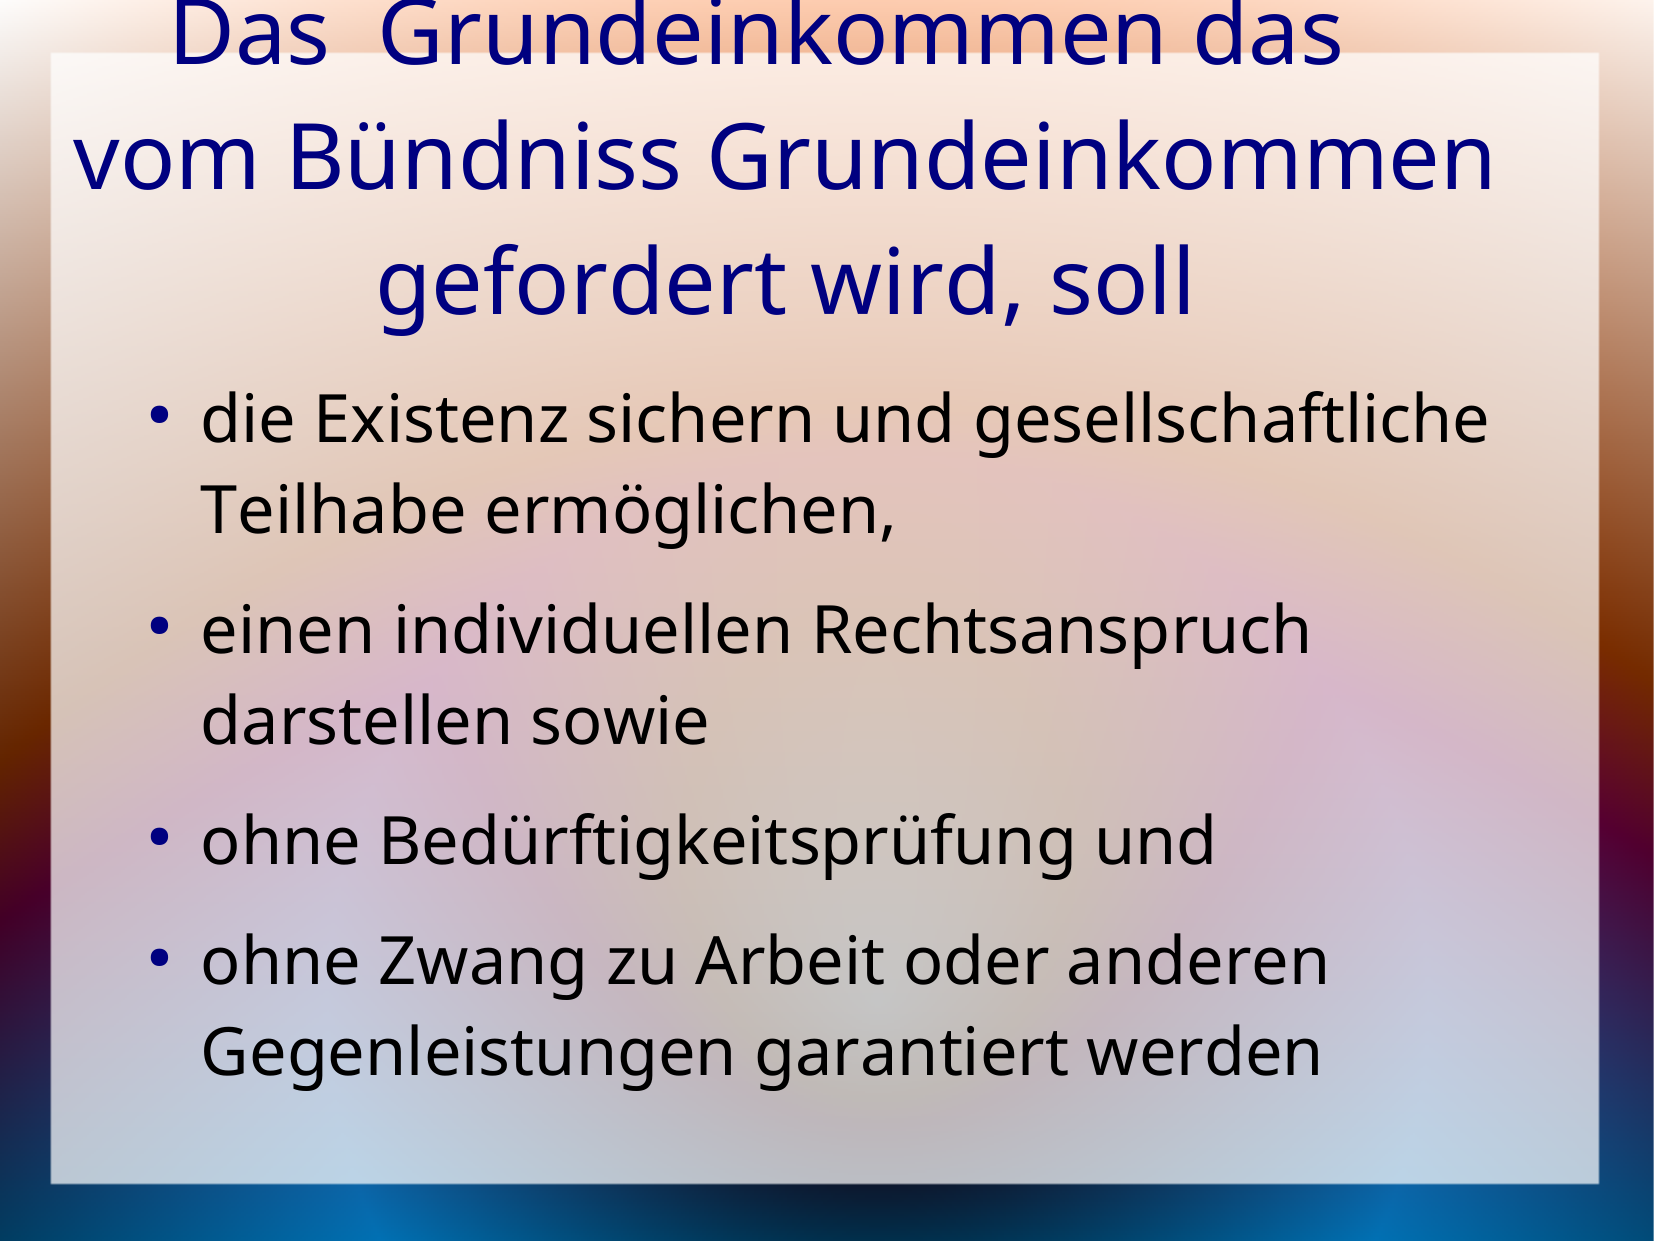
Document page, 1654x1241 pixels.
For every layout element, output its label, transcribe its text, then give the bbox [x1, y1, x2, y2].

picture [0, 0, 1654, 1241]
list die Existenz sichern und gesellschaftliche Teilhabe ermöglichen, einen individuellen Rechtsanspruch darstellen sowie ohne Bedürftigkeitsprüfung und ohne Zwang zu Arbeit oder anderen Gegenleistungen garantiert werden [129, 250, 1521, 1229]
title Das Grundeinkommen das vom Bündniss Grundeinkommen gefordert wird, soll [60, 0, 1477, 320]
